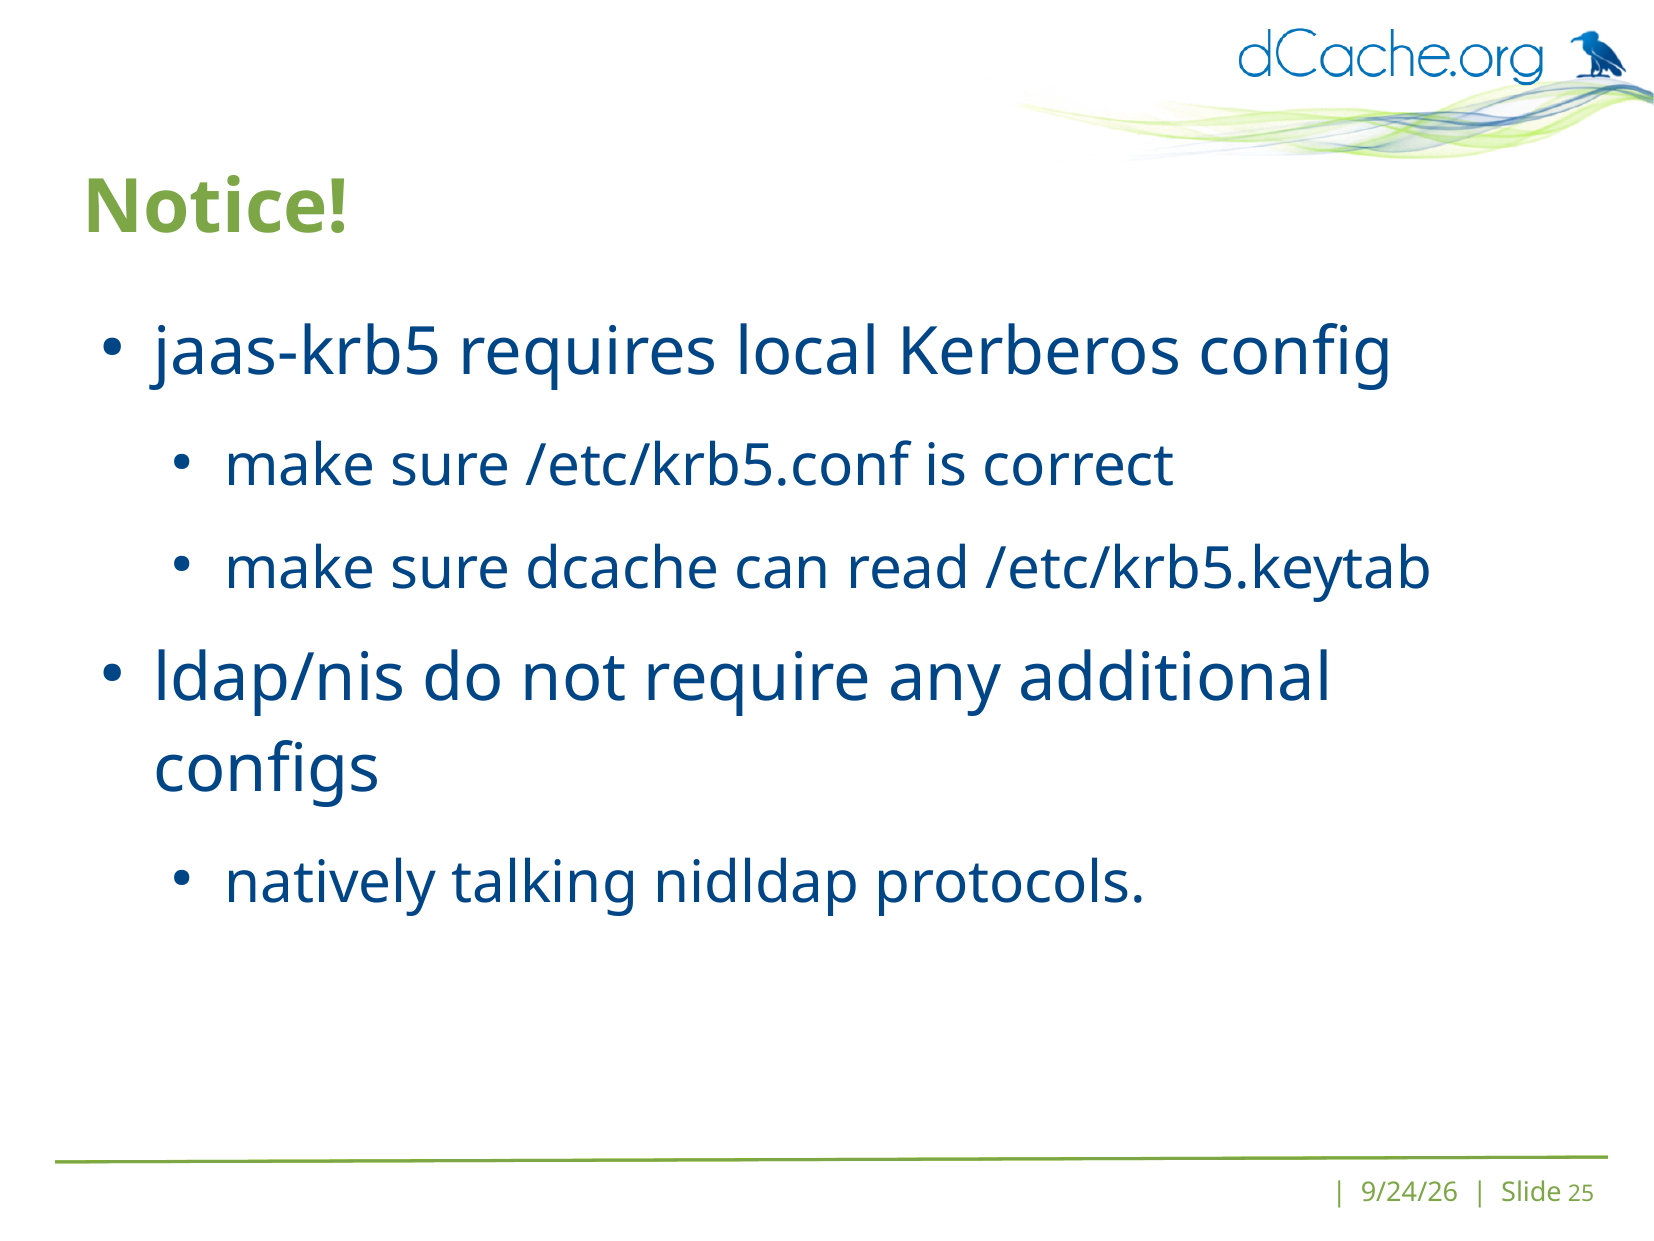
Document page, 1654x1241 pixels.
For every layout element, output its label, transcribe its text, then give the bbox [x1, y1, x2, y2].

title Notice! [82, 155, 1605, 252]
list jaas-krb5 requires local Kerberos config make sure /etc/krb5.conf is correct make sure dcache can read /etc/krb5.keytab ldap/nis do not require any additional configs natively talking nidldap protocols. [82, 302, 1571, 1023]
picture [956, 16, 1654, 169]
